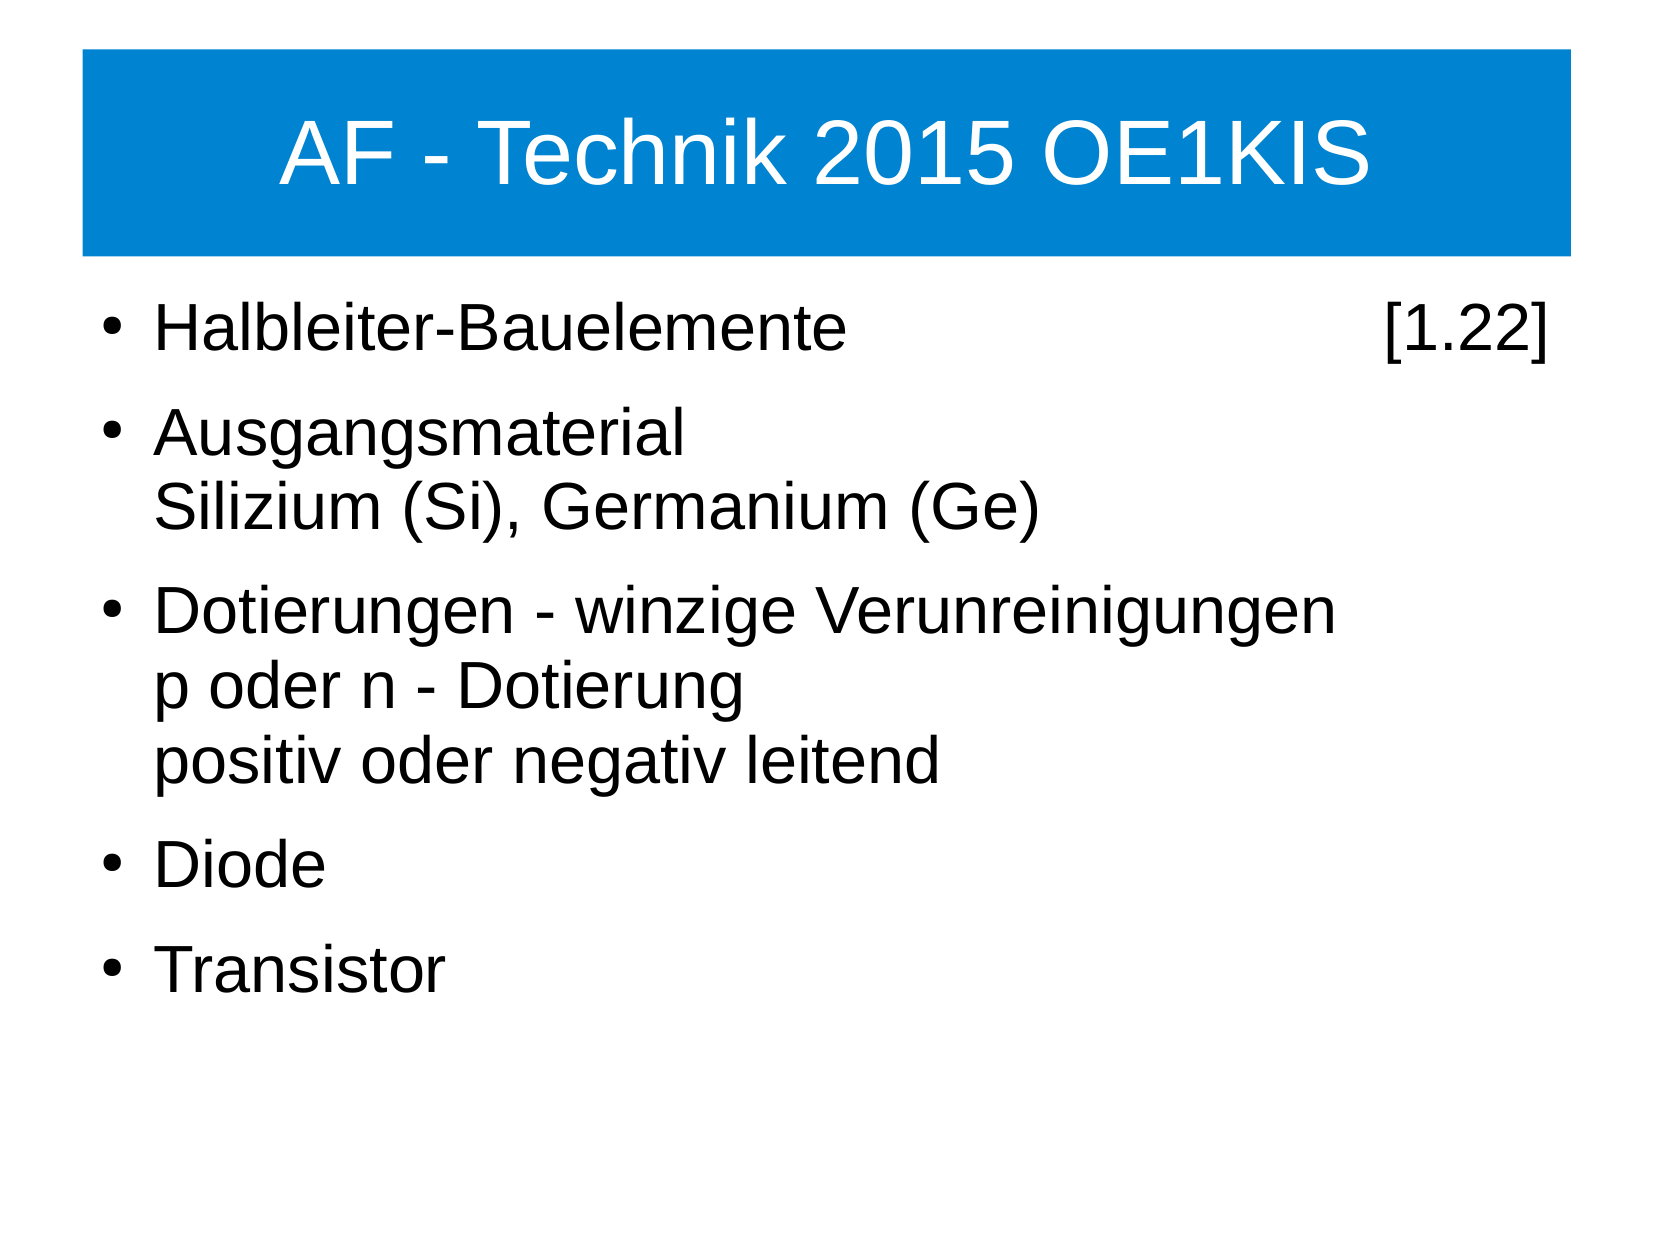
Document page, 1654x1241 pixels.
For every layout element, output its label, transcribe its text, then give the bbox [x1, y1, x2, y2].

list Halbleiter-Bauelemente [1.22] Ausgangsmaterial Silizium (Si), Germanium (Ge) Dotierungen - winzige Verunreinigungen p oder n - Dotierung positiv oder negativ leitend Diode Transistor [82, 290, 1571, 1010]
title AF - Technik 2015 OE1KIS [82, 49, 1571, 257]
